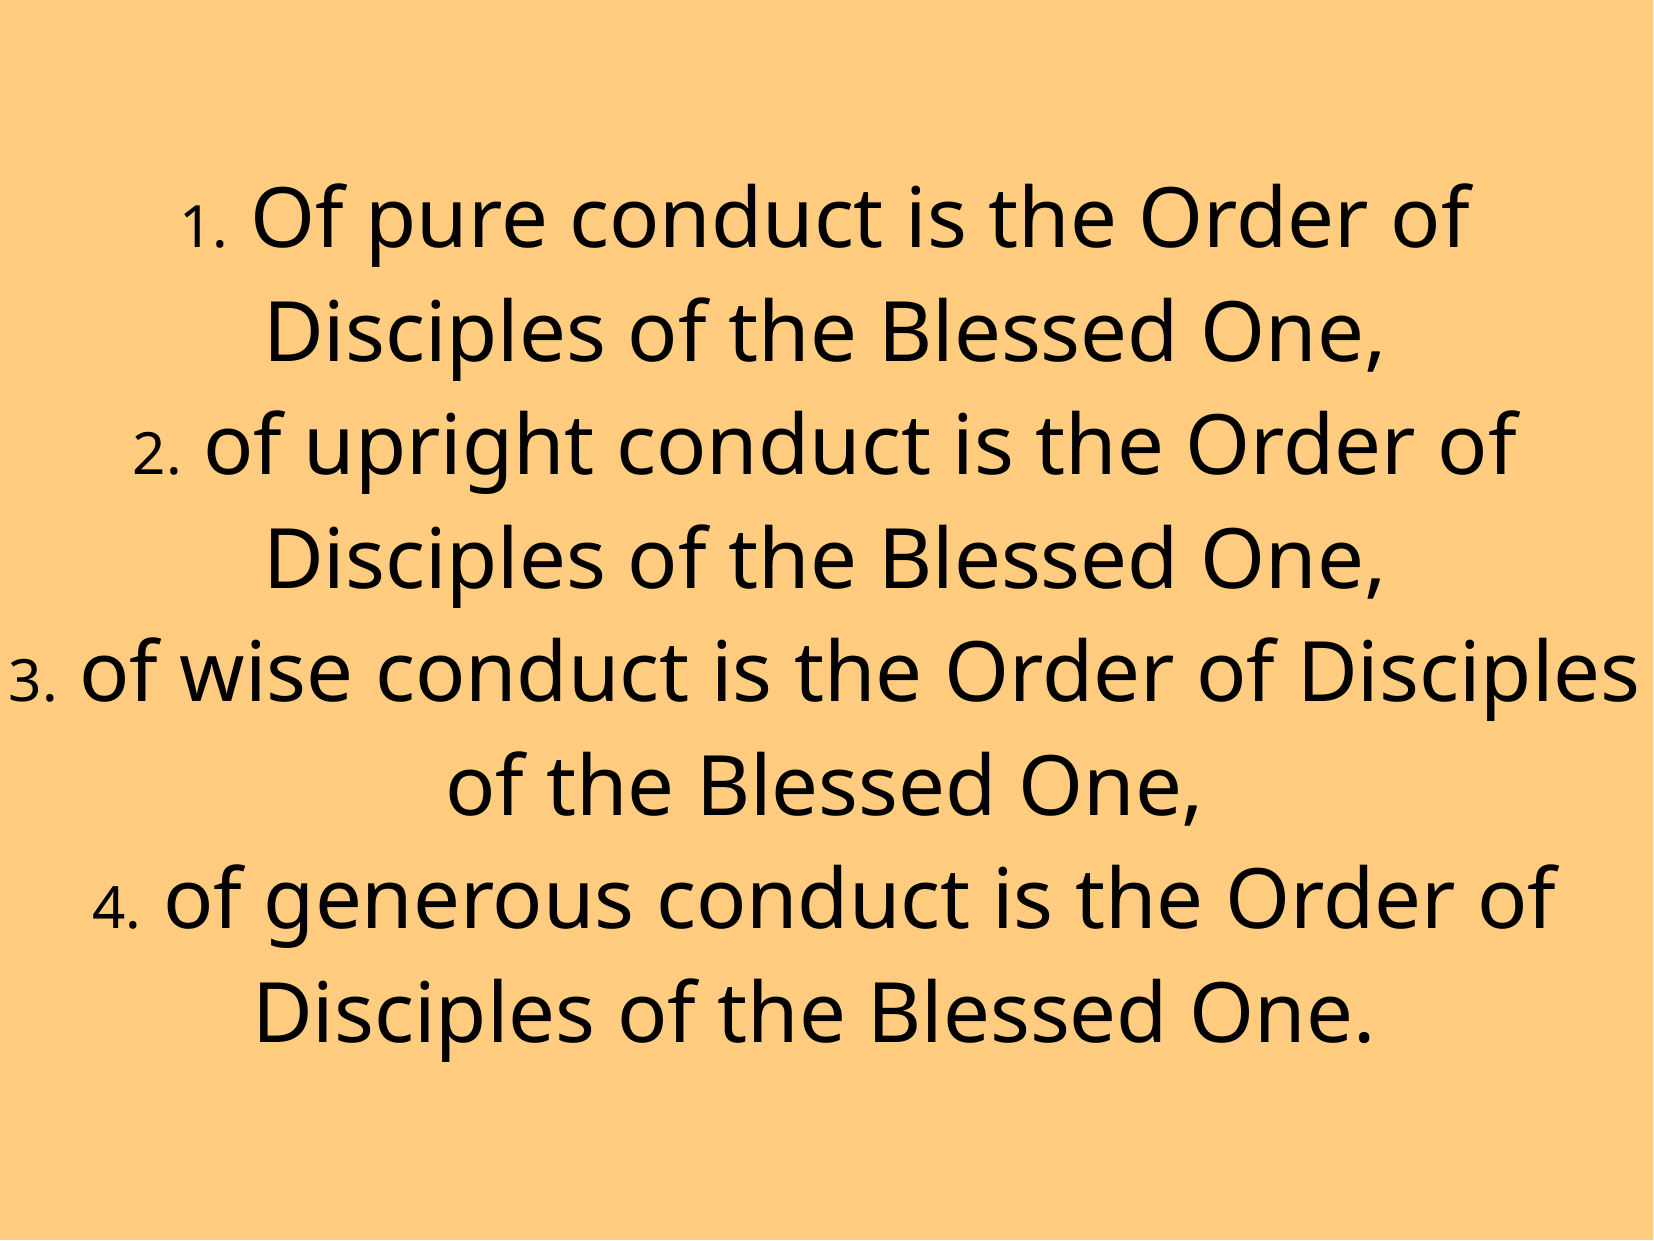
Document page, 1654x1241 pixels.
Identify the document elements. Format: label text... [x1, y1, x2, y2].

subtitle 1. Of pure conduct is the Order of Disciples of the Blessed One, 2. of upright conduct is the Order of Disciples of the Blessed One, 3. of wise conduct is the Order of Disciples of the Blessed One, 4. of generous conduct is the Order of Disciples of the Blessed One. [4, 12, 1647, 1213]
